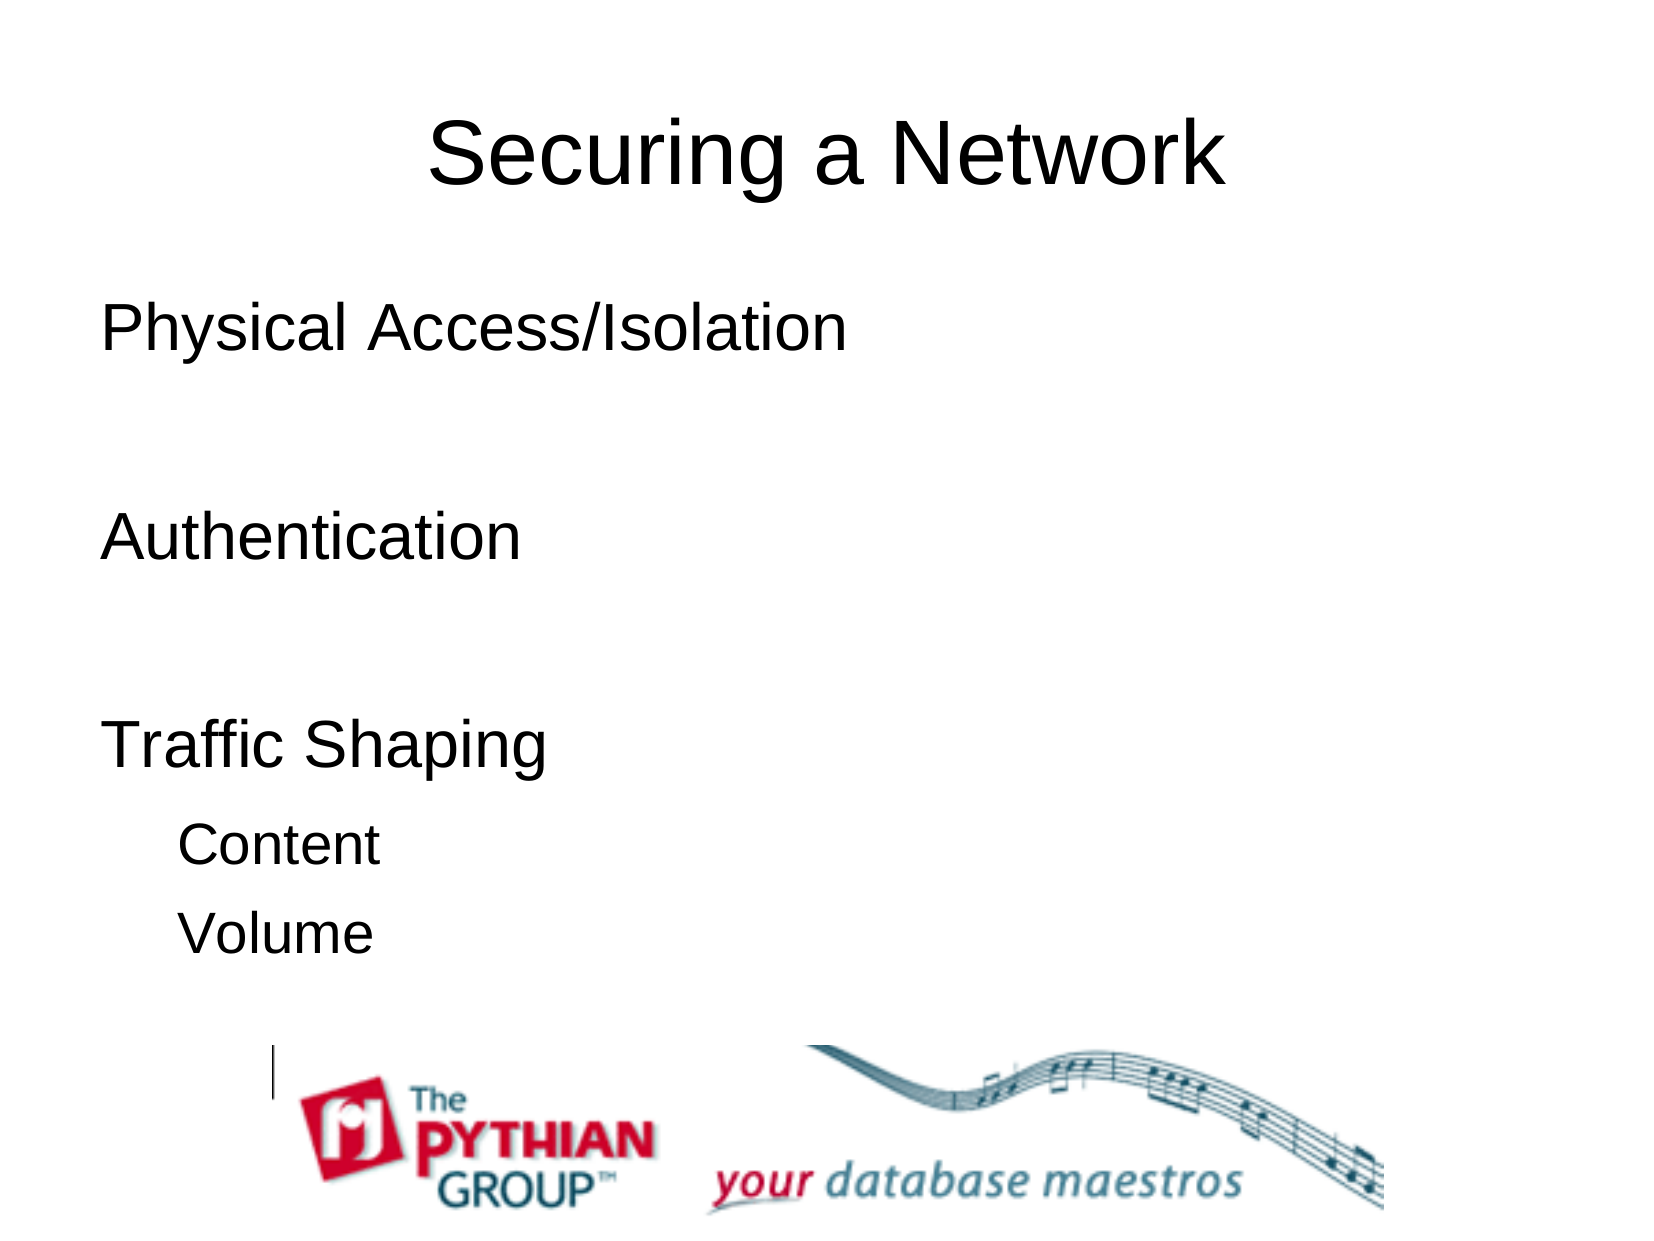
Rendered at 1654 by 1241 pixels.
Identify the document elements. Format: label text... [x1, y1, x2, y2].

title Securing a Network [82, 49, 1571, 257]
list Physical Access/Isolation Authentication Traffic Shaping Content Volume [82, 290, 1571, 1094]
picture [272, 1094, 1384, 1241]
